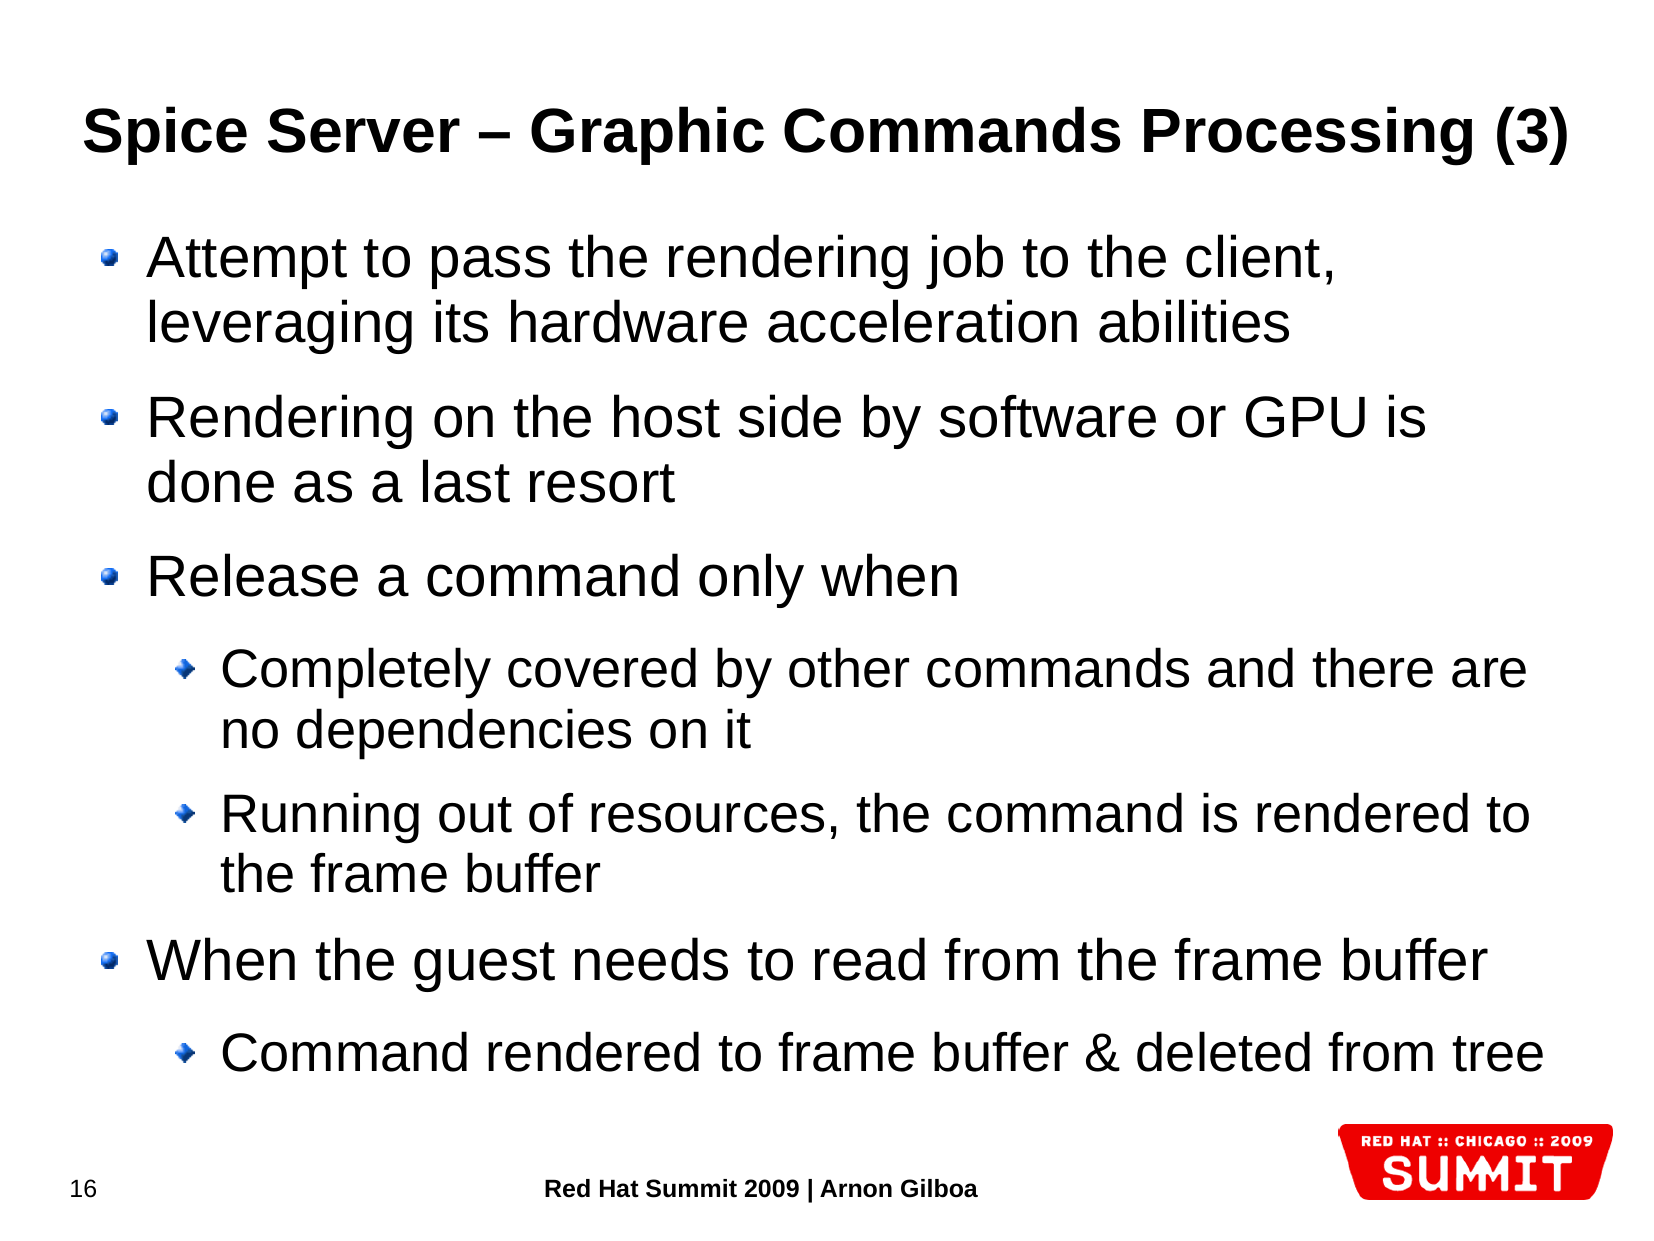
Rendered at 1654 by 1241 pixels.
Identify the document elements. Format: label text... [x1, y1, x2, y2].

picture [1338, 1124, 1613, 1200]
title Spice Server – Graphic Commands Processing (3) [82, 37, 1613, 226]
list Attempt to pass the rendering job to the client, leveraging its hardware acceleration abilities Rendering on the host side by software or GPU is done as a last resort Release a command only when Completely covered by other commands and there are no dependencies on it Running out of resources, the command is rendered to the frame buffer When the guest needs to read from the frame buffer Command rendered to frame buffer & deleted from tree [86, 225, 1576, 1084]
